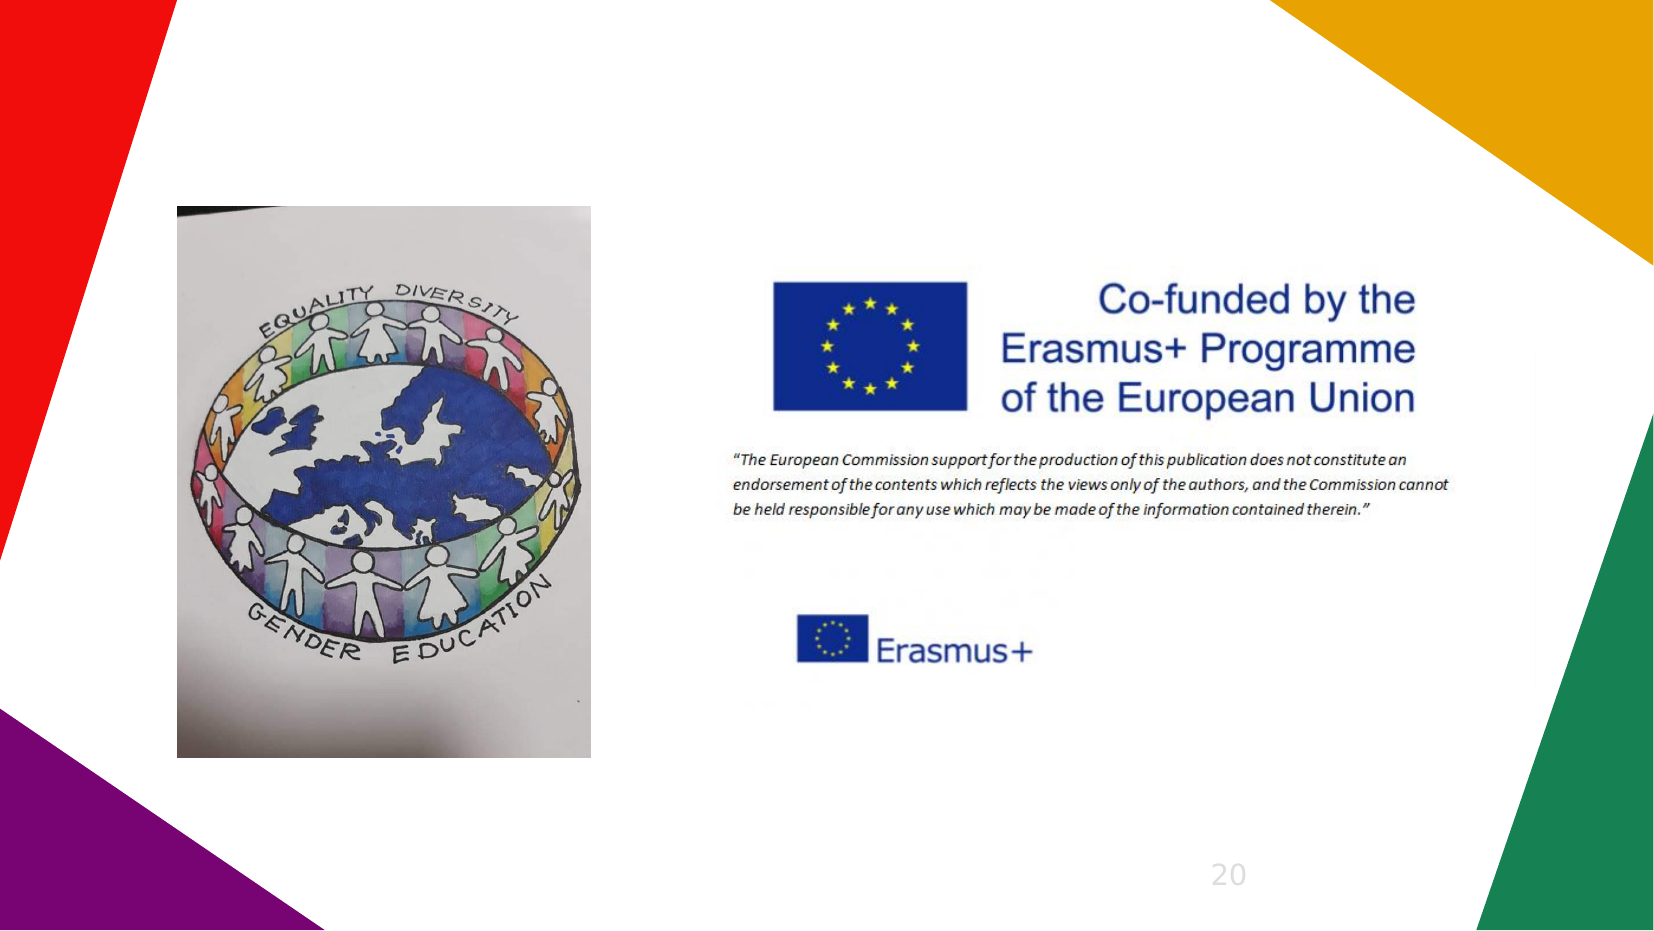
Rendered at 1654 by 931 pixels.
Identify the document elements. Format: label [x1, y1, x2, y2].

text_box [1210, 856, 1595, 916]
picture [177, 206, 591, 758]
picture [649, 232, 1536, 709]
